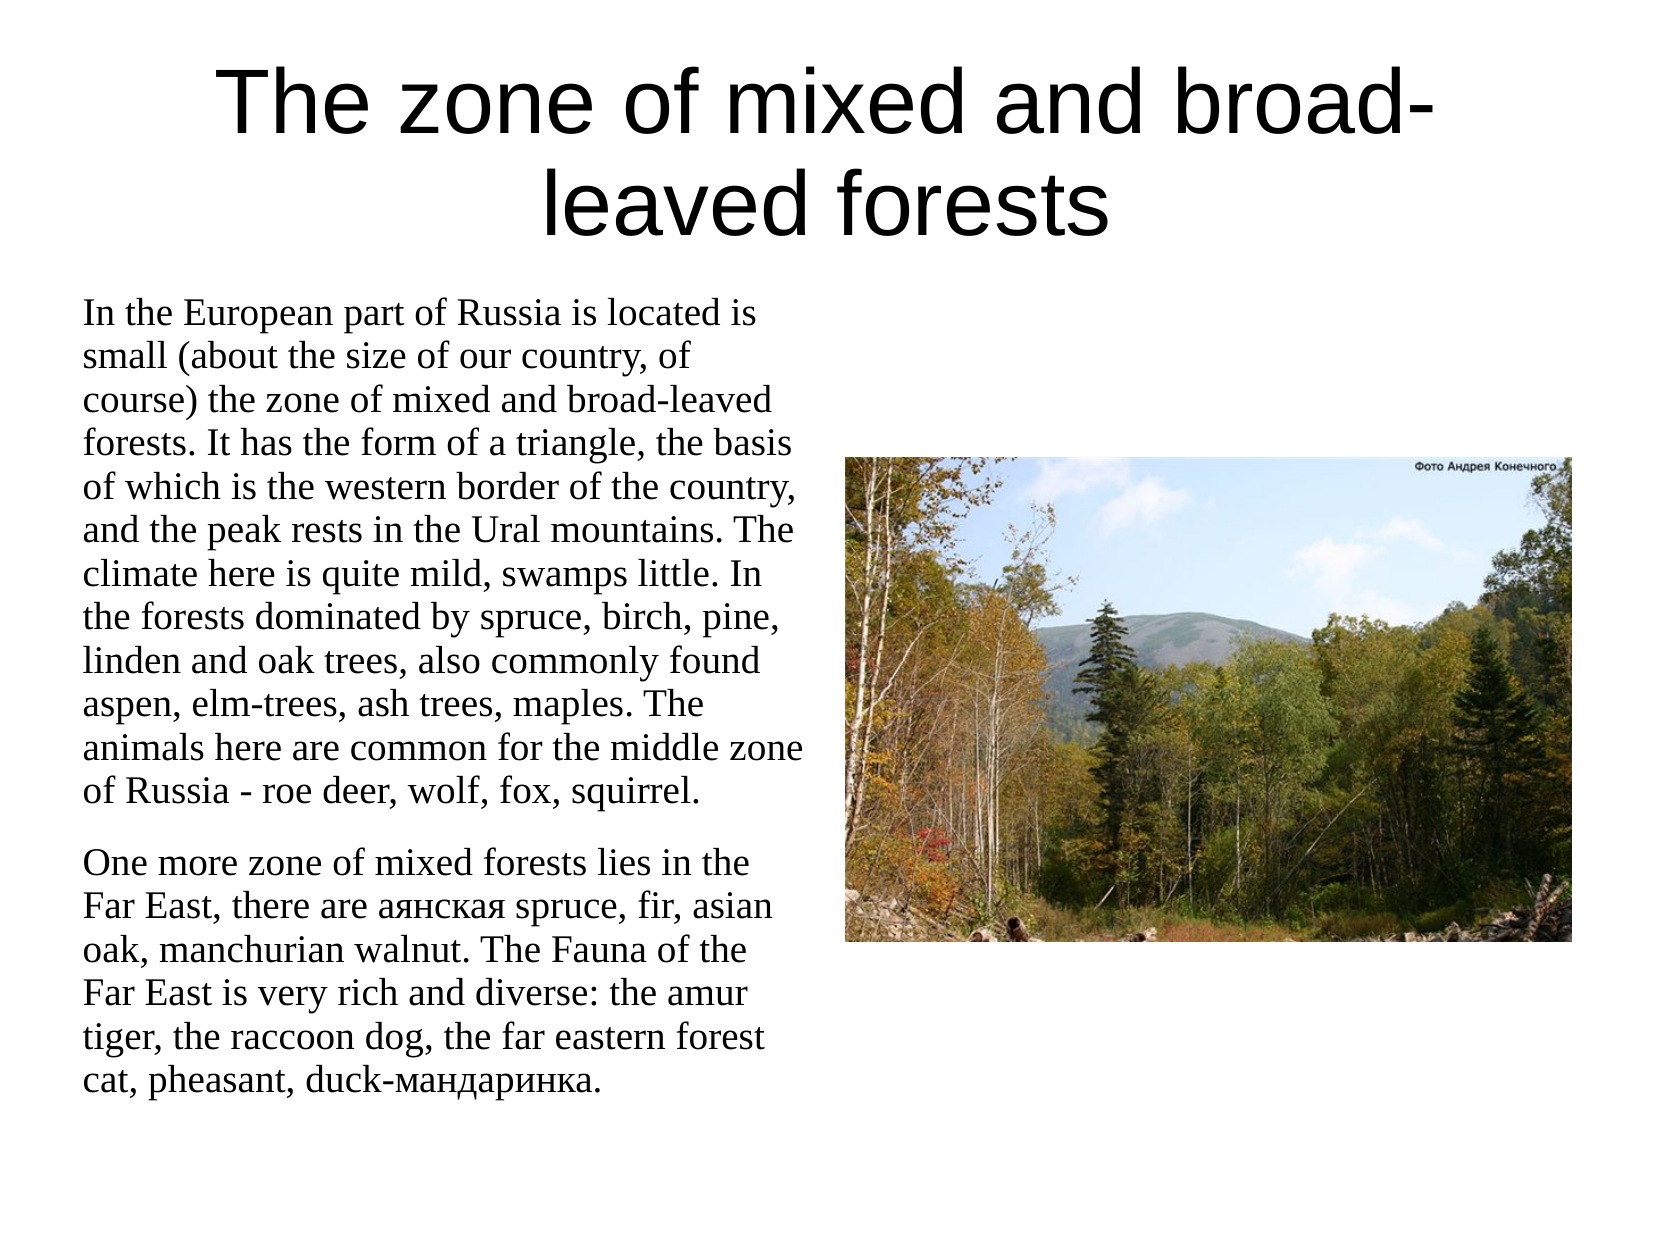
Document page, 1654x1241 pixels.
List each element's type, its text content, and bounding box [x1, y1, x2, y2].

title The zone of mixed and broad-leaved forests [82, 50, 1571, 256]
picture [845, 457, 1572, 942]
list In the European part of Russia is located is small (about the size of our country, of course) the zone of mixed and broad-leaved forests. It has the form of a triangle, the basis of which is the western border of the country, and the peak rests in the Ural mountains. The climate here is quite mild, swamps little. In the forests dominated by spruce, birch, pine, linden and oak trees, also commonly found aspen, elm-trees, ash trees, maples. The animals here are common for the middle zone of Russia - roe deer, wolf, fox, squirrel. One more zone of mixed forests lies in the Far East, there are аянская spruce, fir, asian oak, manchurian walnut. The Fauna of the Far East is very rich and diverse: the amur tiger, the raccoon dog, the far eastern forest cat, pheasant, duck-мандаринка. [82, 290, 809, 1109]
